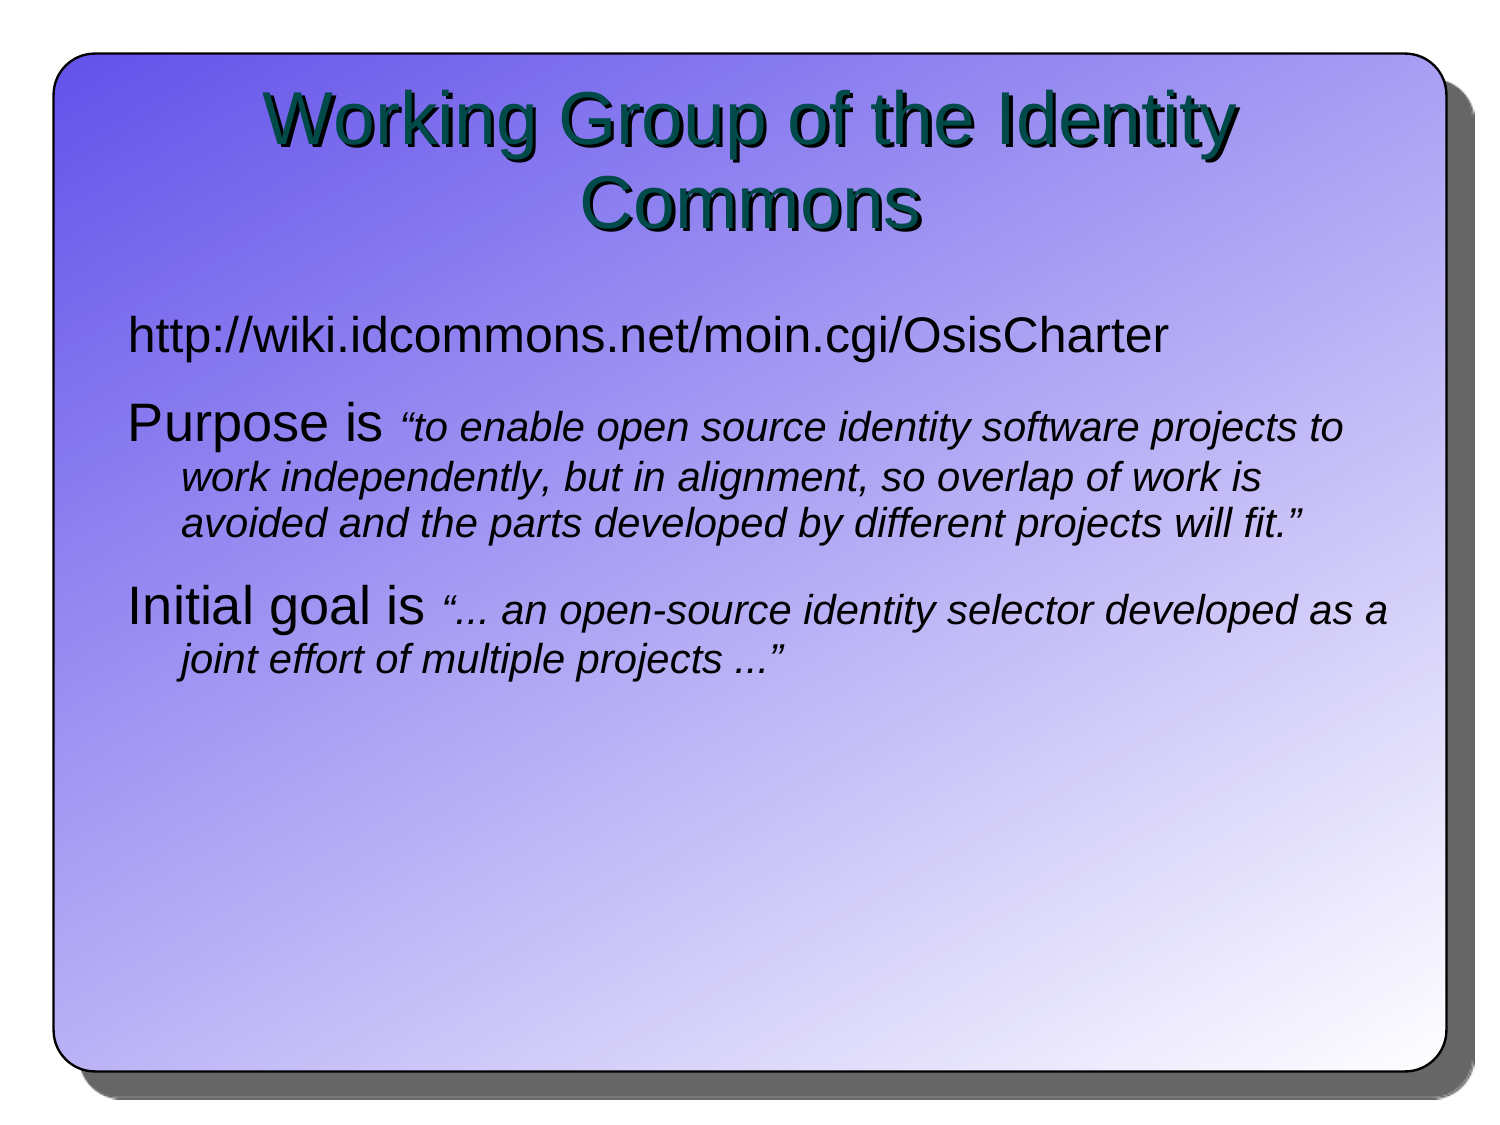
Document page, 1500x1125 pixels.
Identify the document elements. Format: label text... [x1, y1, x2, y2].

list http://wiki.idcommons.net/moin.cgi/OsisCharter Purpose is “to enable open source identity software projects to work independently, but in alignment, so overlap of work is avoided and the parts developed by different projects will fit.” Initial goal is “... an open-source identity selector developed as a joint effort of multiple projects ...” [110, 307, 1392, 1007]
title Working Group of the Identity Commons [110, 73, 1392, 248]
